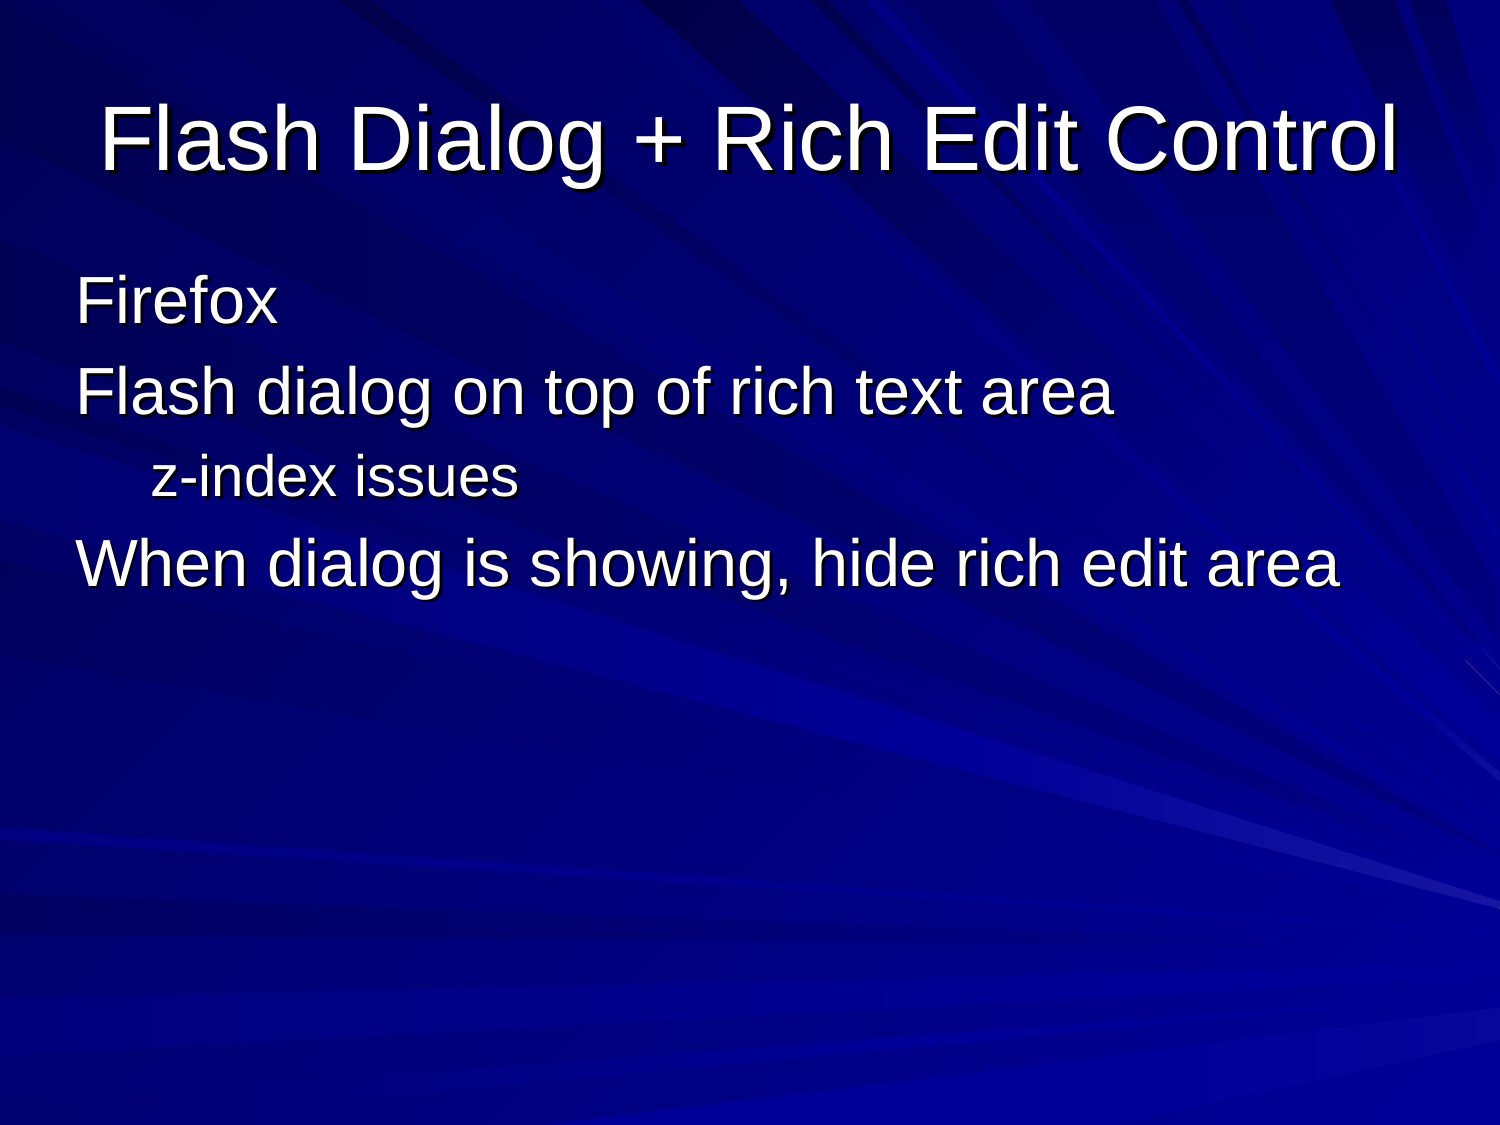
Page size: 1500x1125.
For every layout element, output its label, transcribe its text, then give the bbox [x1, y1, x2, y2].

list Firefox Flash dialog on top of rich text area z-index issues When dialog is showing, hide rich edit area [75, 263, 1425, 993]
title Flash Dialog + Rich Edit Control [75, 51, 1425, 226]
